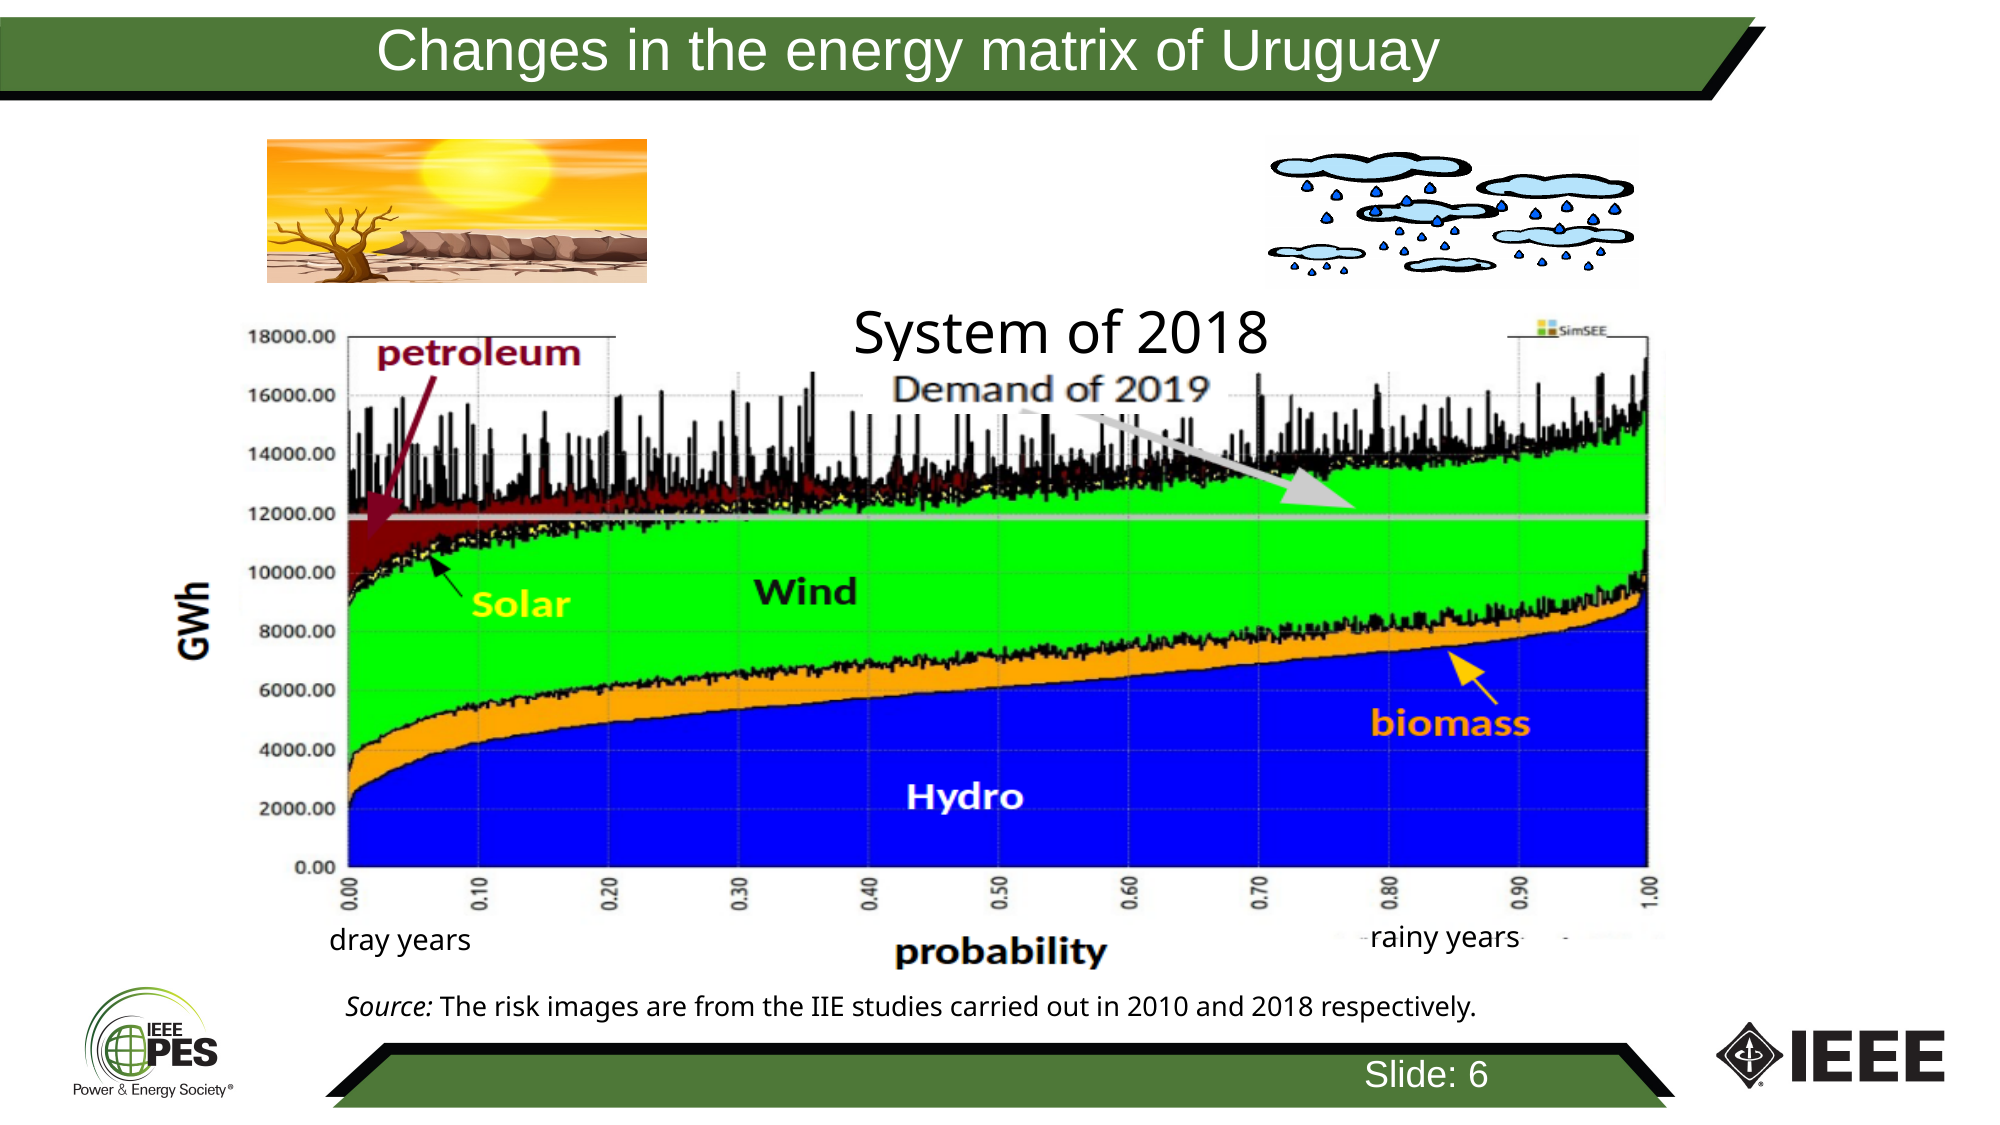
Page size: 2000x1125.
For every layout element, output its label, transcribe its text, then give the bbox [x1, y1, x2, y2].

text_box rainy years [1361, 915, 1666, 963]
text_box dray years [320, 918, 616, 973]
text_box Source: The risk images are from the IIE studies carried out in 2010 and 2018 respectively. [330, 980, 1775, 1041]
title Changes in the energy matrix of Uruguay [272, 16, 1547, 84]
picture [0, 0, 2000, 1125]
text_box System of 2018 [615, 289, 1508, 361]
